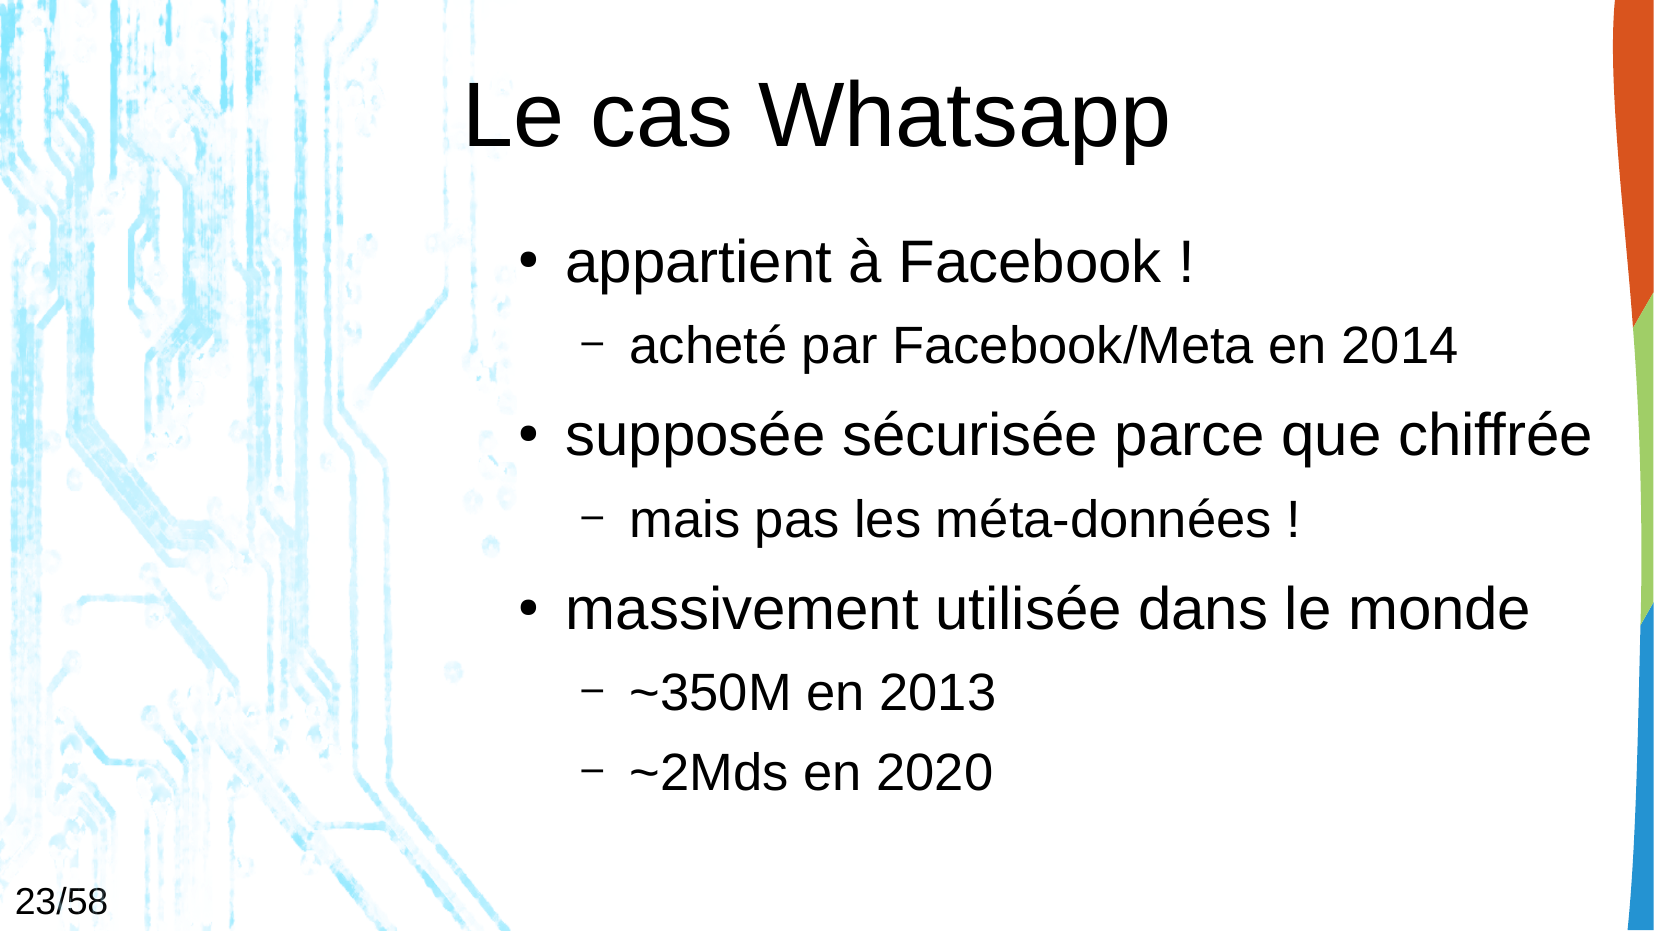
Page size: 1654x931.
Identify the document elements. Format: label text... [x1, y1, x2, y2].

list appartient à Facebook ! acheté par Facebook/Meta en 2014 supposée sécurisée parce que chiffrée mais pas les méta-données ! massivement utilisée dans le monde ~350M en 2013 ~2Mds en 2020 [501, 228, 1595, 857]
title Le cas Whatsapp [104, 37, 1530, 193]
picture [0, 0, 517, 931]
